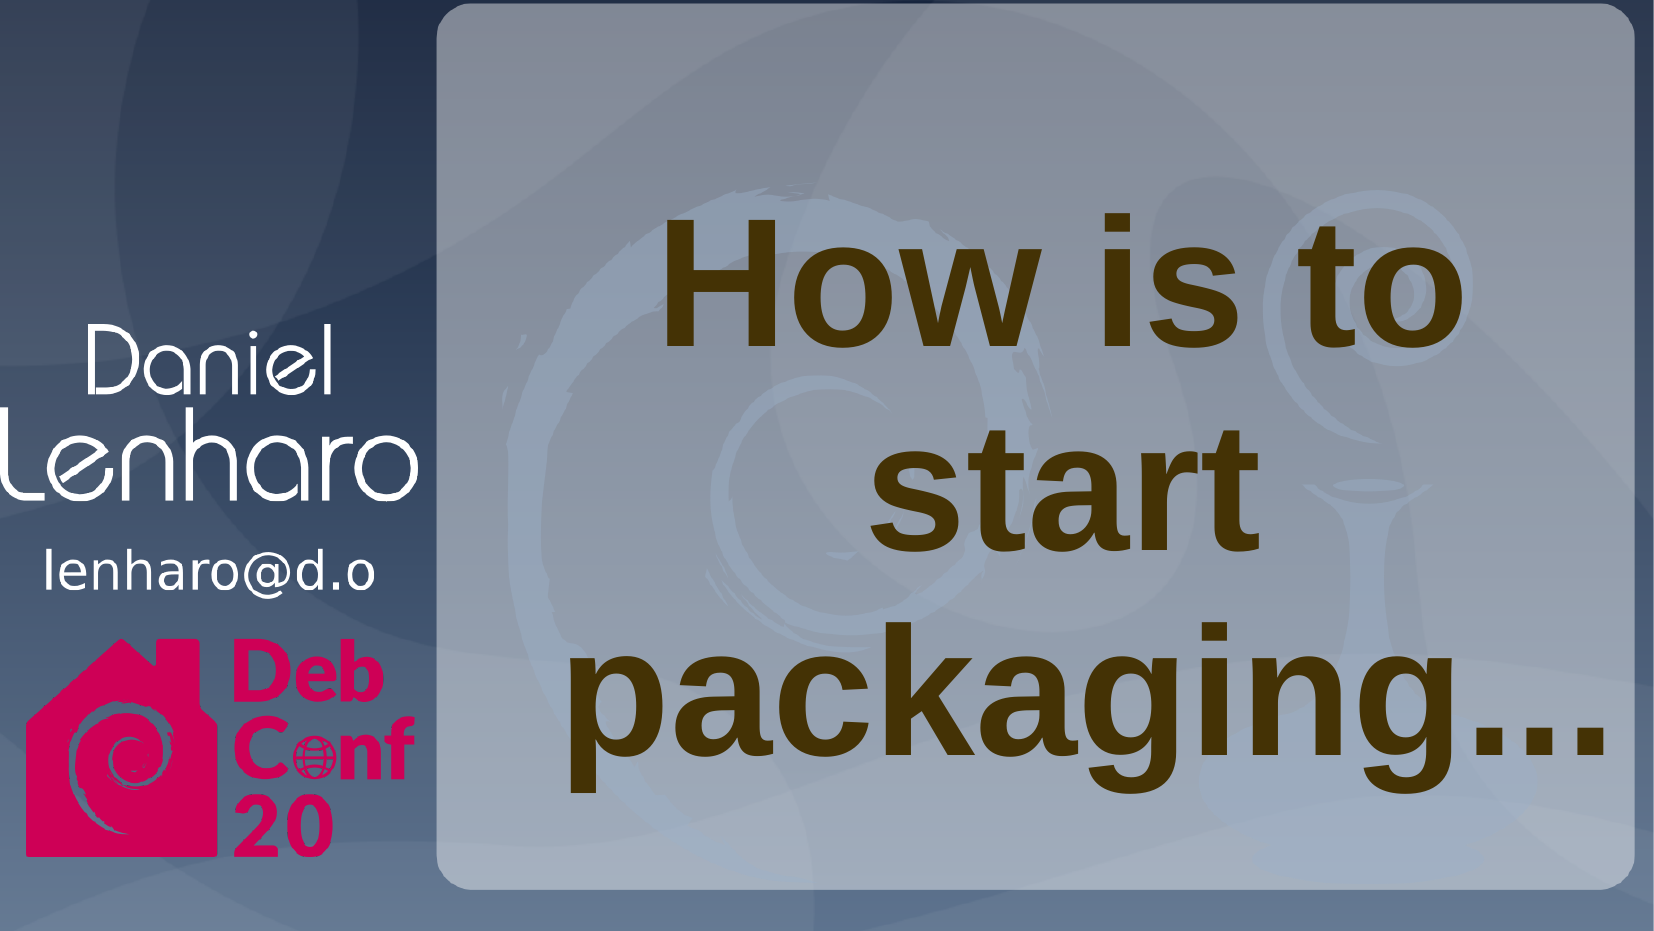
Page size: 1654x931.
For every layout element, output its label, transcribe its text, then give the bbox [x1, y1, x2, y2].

subtitle How is to start packaging... [501, 88, 1625, 886]
picture [0, 0, 1654, 931]
